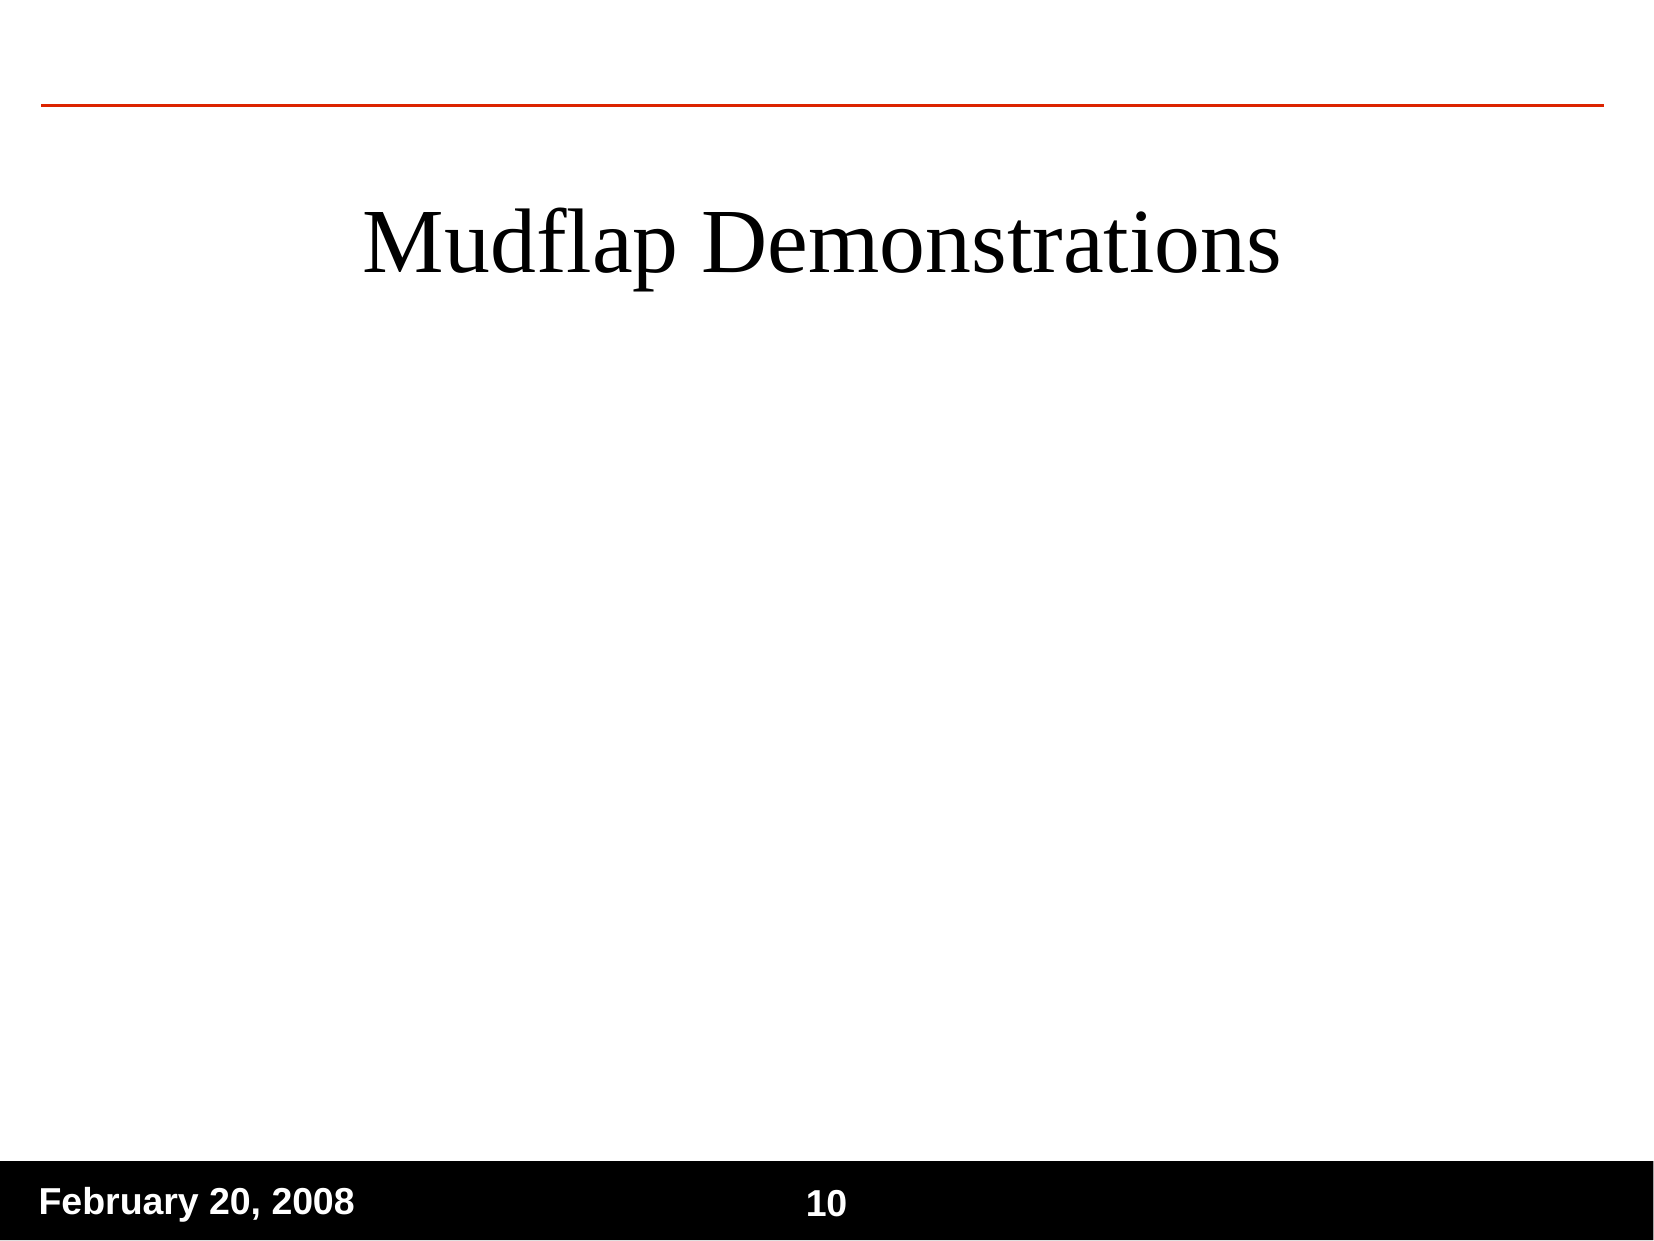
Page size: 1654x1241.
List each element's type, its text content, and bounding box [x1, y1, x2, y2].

title Mudflap Demonstrations [117, 137, 1530, 346]
